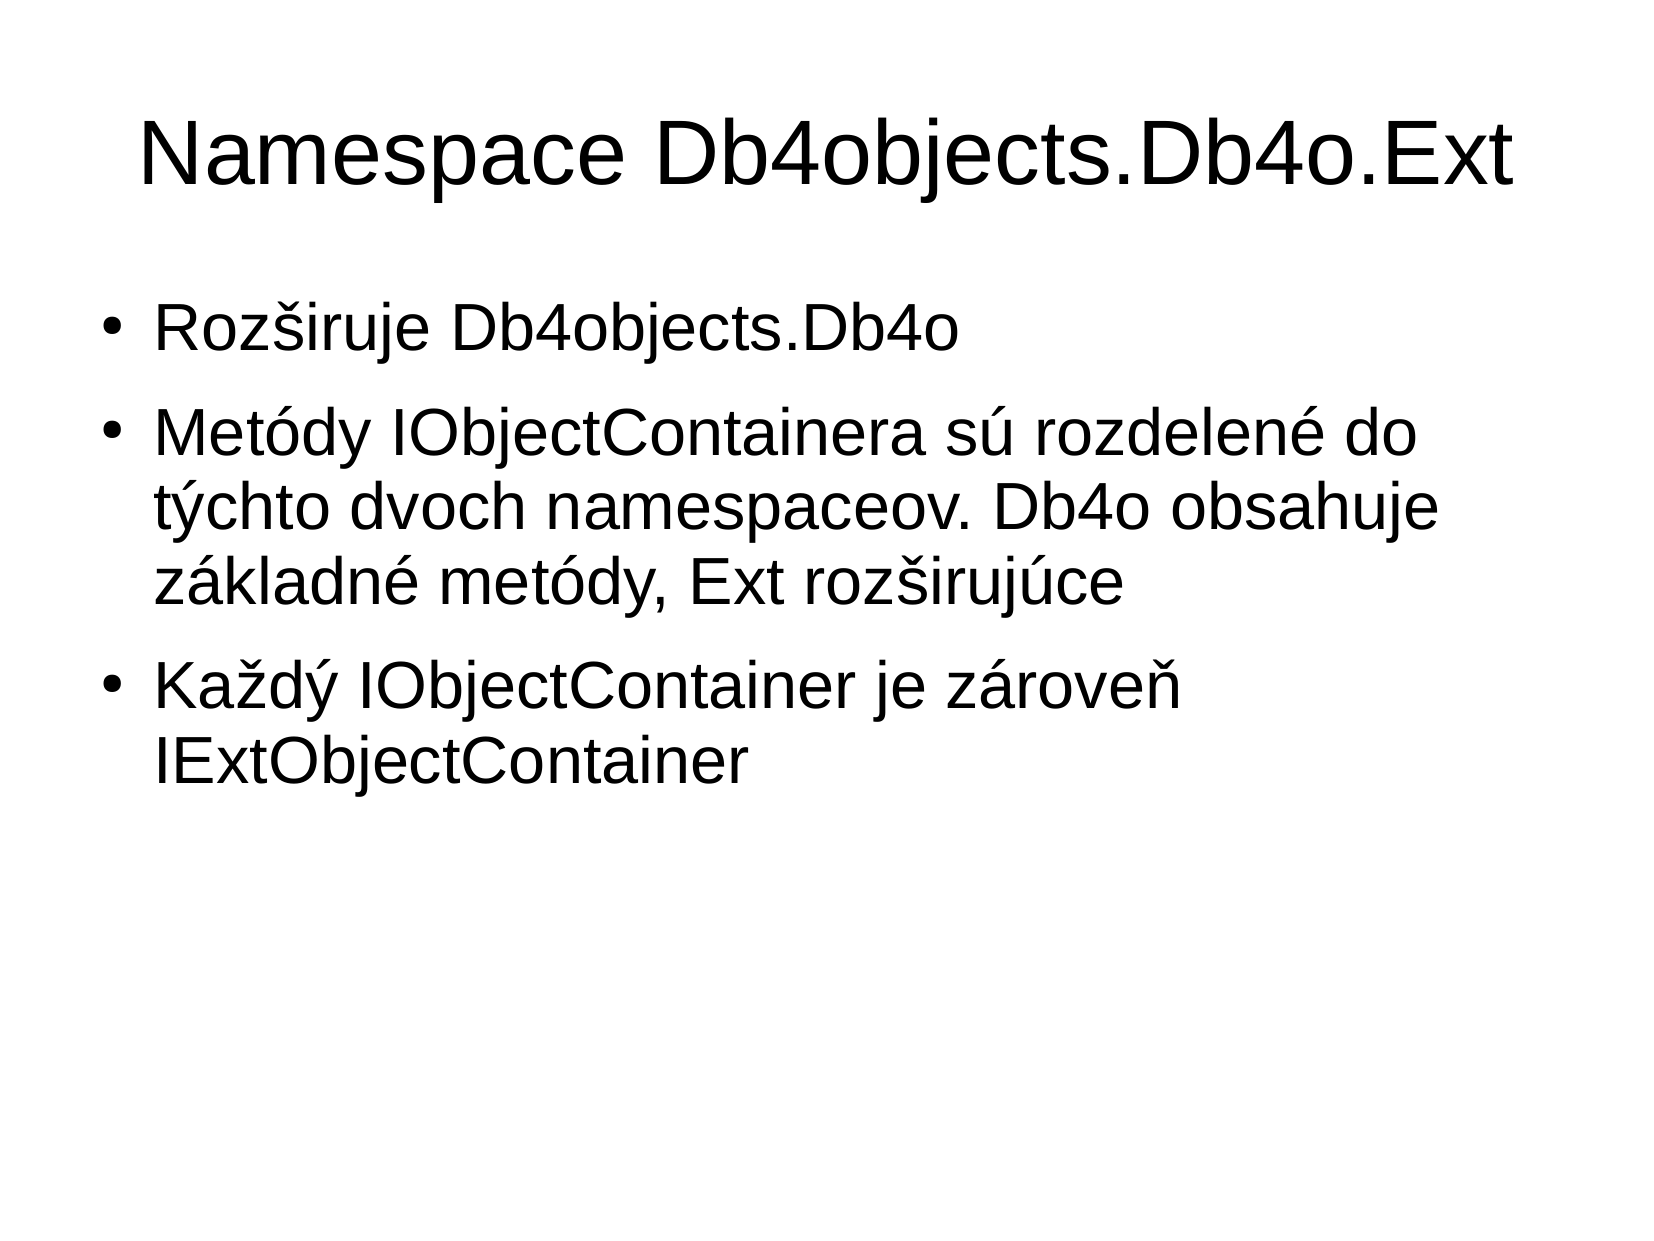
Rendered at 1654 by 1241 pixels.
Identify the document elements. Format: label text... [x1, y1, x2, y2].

list Rozširuje Db4objects.Db4o Metódy IObjectContainera sú rozdelené do týchto dvoch namespaceov. Db4o obsahuje základné metódy, Ext rozširujúce Každý IObjectContainer je zároveň IExtObjectContainer [82, 290, 1571, 1094]
title Namespace Db4objects.Db4o.Ext [82, 56, 1571, 250]
